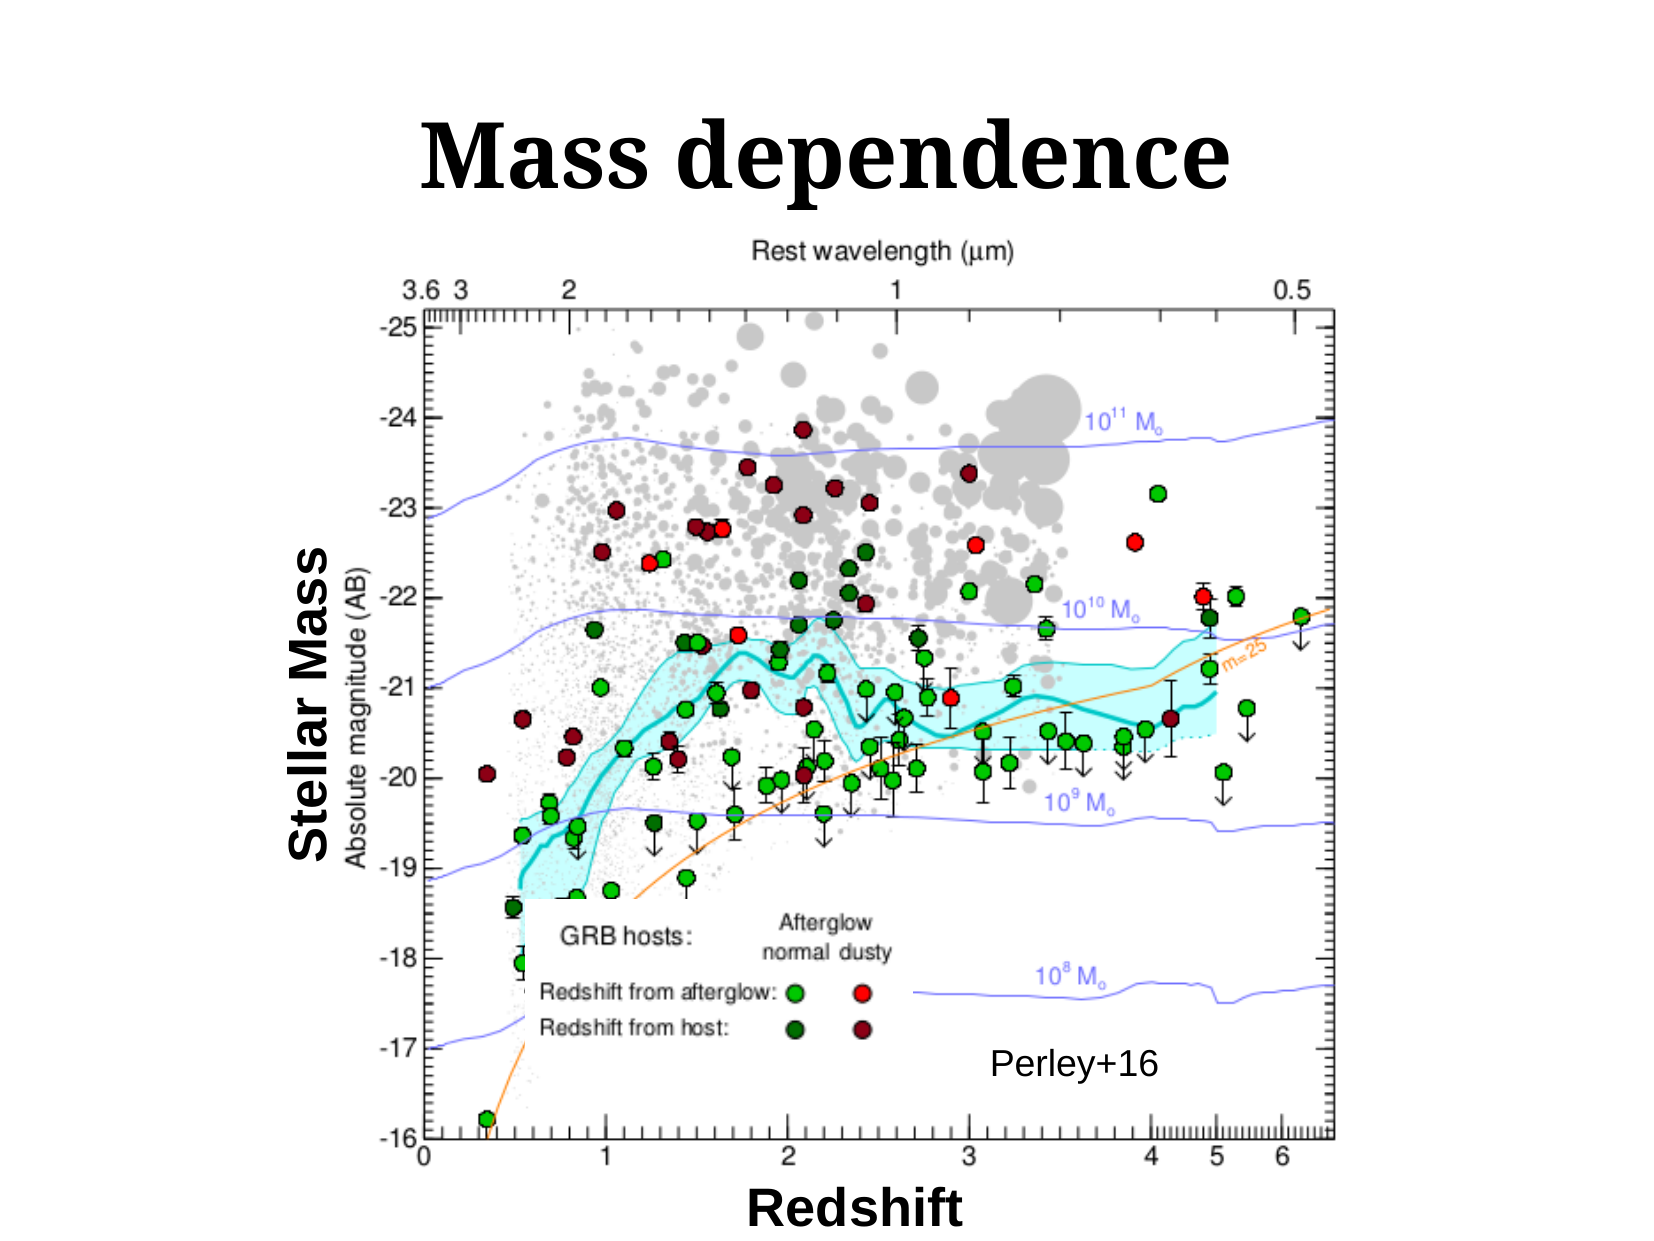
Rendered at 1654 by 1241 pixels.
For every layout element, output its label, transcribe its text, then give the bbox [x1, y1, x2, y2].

title Mass dependence [82, 49, 1571, 257]
text_box Redshift [420, 1170, 1291, 1241]
text_box Perley+16 [975, 1035, 1306, 1092]
text_box Stellar Mass [270, 270, 346, 1141]
picture [330, 232, 1348, 1216]
